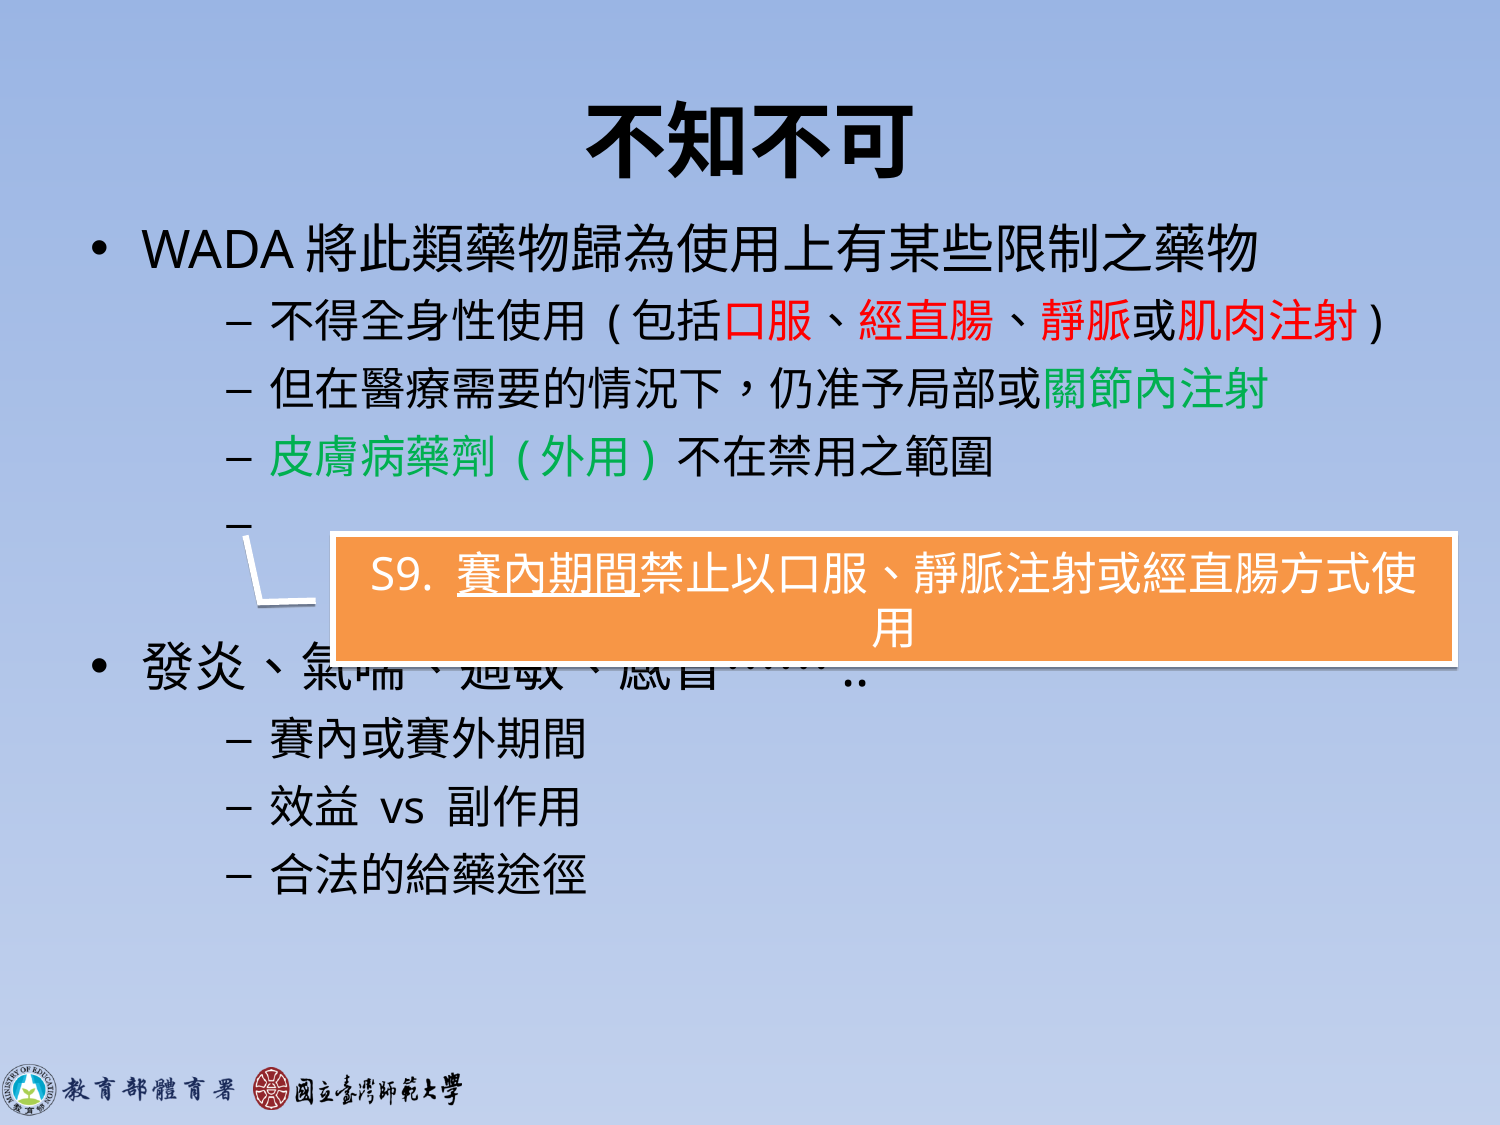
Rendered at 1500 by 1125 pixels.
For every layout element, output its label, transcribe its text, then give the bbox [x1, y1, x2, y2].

text_box S9. 賽內期間禁止以口服、靜脈注射或經直腸方式使用 [333, 534, 1455, 664]
title 不知不可 [75, 68, 1426, 208]
list WADA將此類藥物歸為使用上有某些限制之藥物 不得全身性使用 (包括口服、經直腸、靜脈或肌肉注射) 但在醫療需要的情況下，仍准予局部或關節內注射 皮膚病藥劑 (外用) 不在禁用之範圍 發炎、氣喘、過敏、感冒…….. 賽內或賽外期間 效益 vs 副作用 合法的給藥途徑 [75, 208, 1426, 951]
